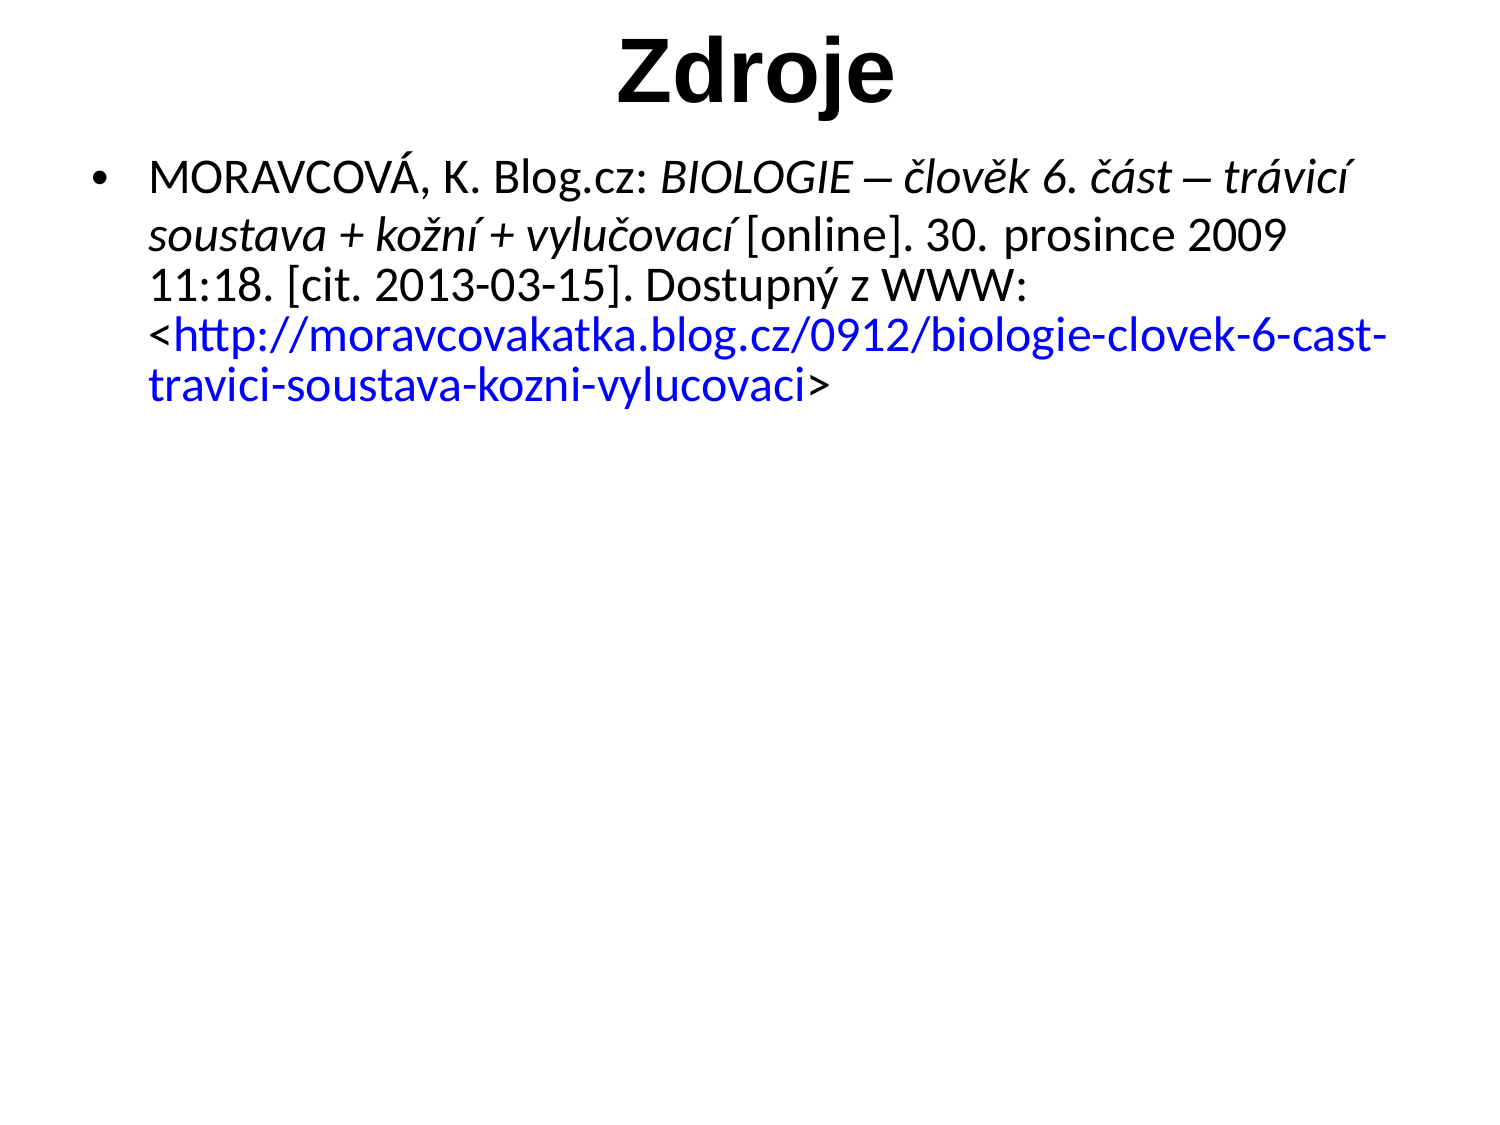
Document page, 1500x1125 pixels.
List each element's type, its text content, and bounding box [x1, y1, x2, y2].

title Zdroje [82, 0, 1433, 143]
list MORAVCOVÁ, K. Blog.cz: BIOLOGIE – člověk 6. část – trávicí soustava + kožní + vylučovací [online]. 30. prosince 2009 11:18. [cit. 2013-03-15]. Dostupný z WWW: <http://moravcovakatka.blog.cz/0912/biologie-clovek-6-cast-travici-soustava-kozni-vylucovaci> [76, 140, 1427, 1010]
